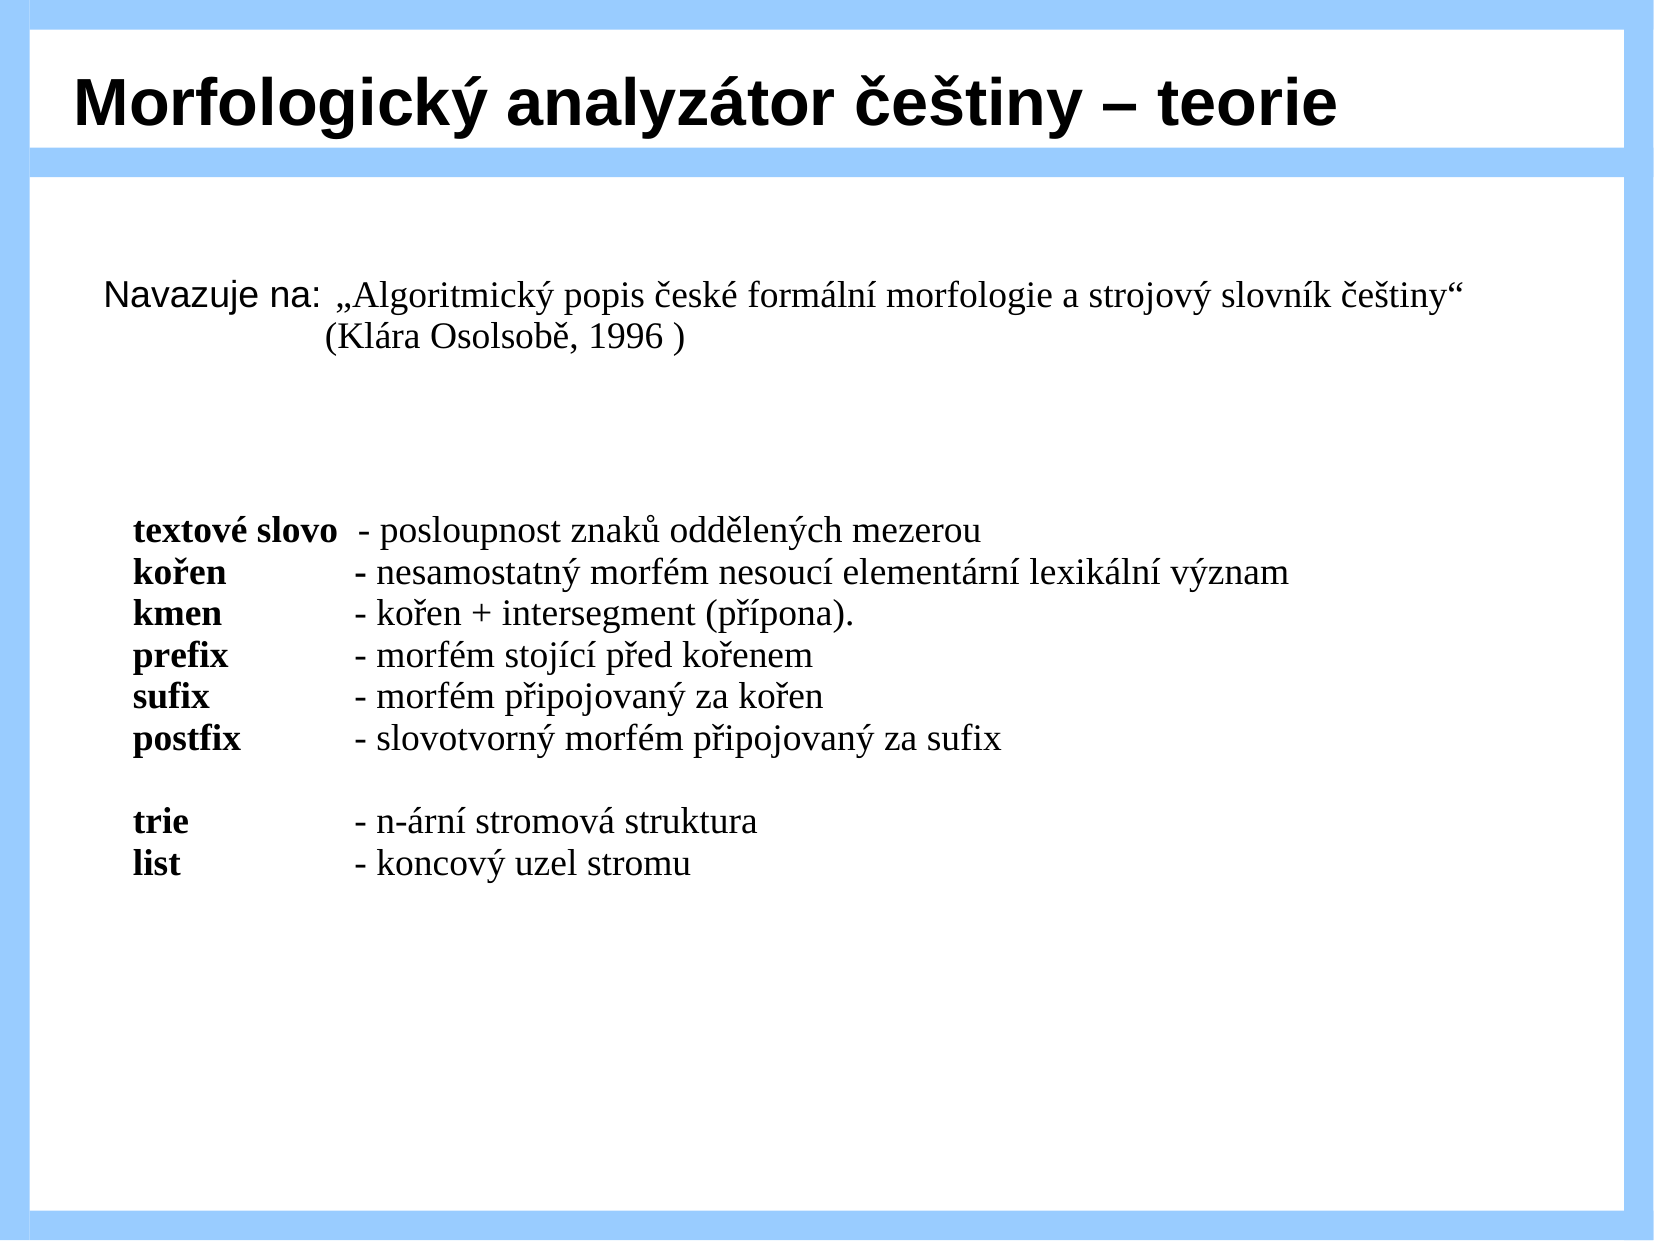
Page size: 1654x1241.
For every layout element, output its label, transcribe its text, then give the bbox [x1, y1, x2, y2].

text_box textové slovo - posloupnost znaků oddělených mezerou kořen - nesamostatný morfém nesoucí elementární lexikální význam kmen - kořen + intersegment (přípona). prefix - morfém stojící před kořenem sufix - morfém připojovaný za kořen postfix - slovotvorný morfém připojovaný za sufix trie - n-ární stromová struktura list - koncový uzel stromu [118, 501, 1477, 906]
text_box Morfologický analyzátor češtiny – teorie [59, 58, 1595, 148]
text_box Navazuje na: „Algoritmický popis české formální morfologie a strojový slovník češtiny“ (Klára Osolsobě, 1996 ) [88, 265, 1506, 408]
